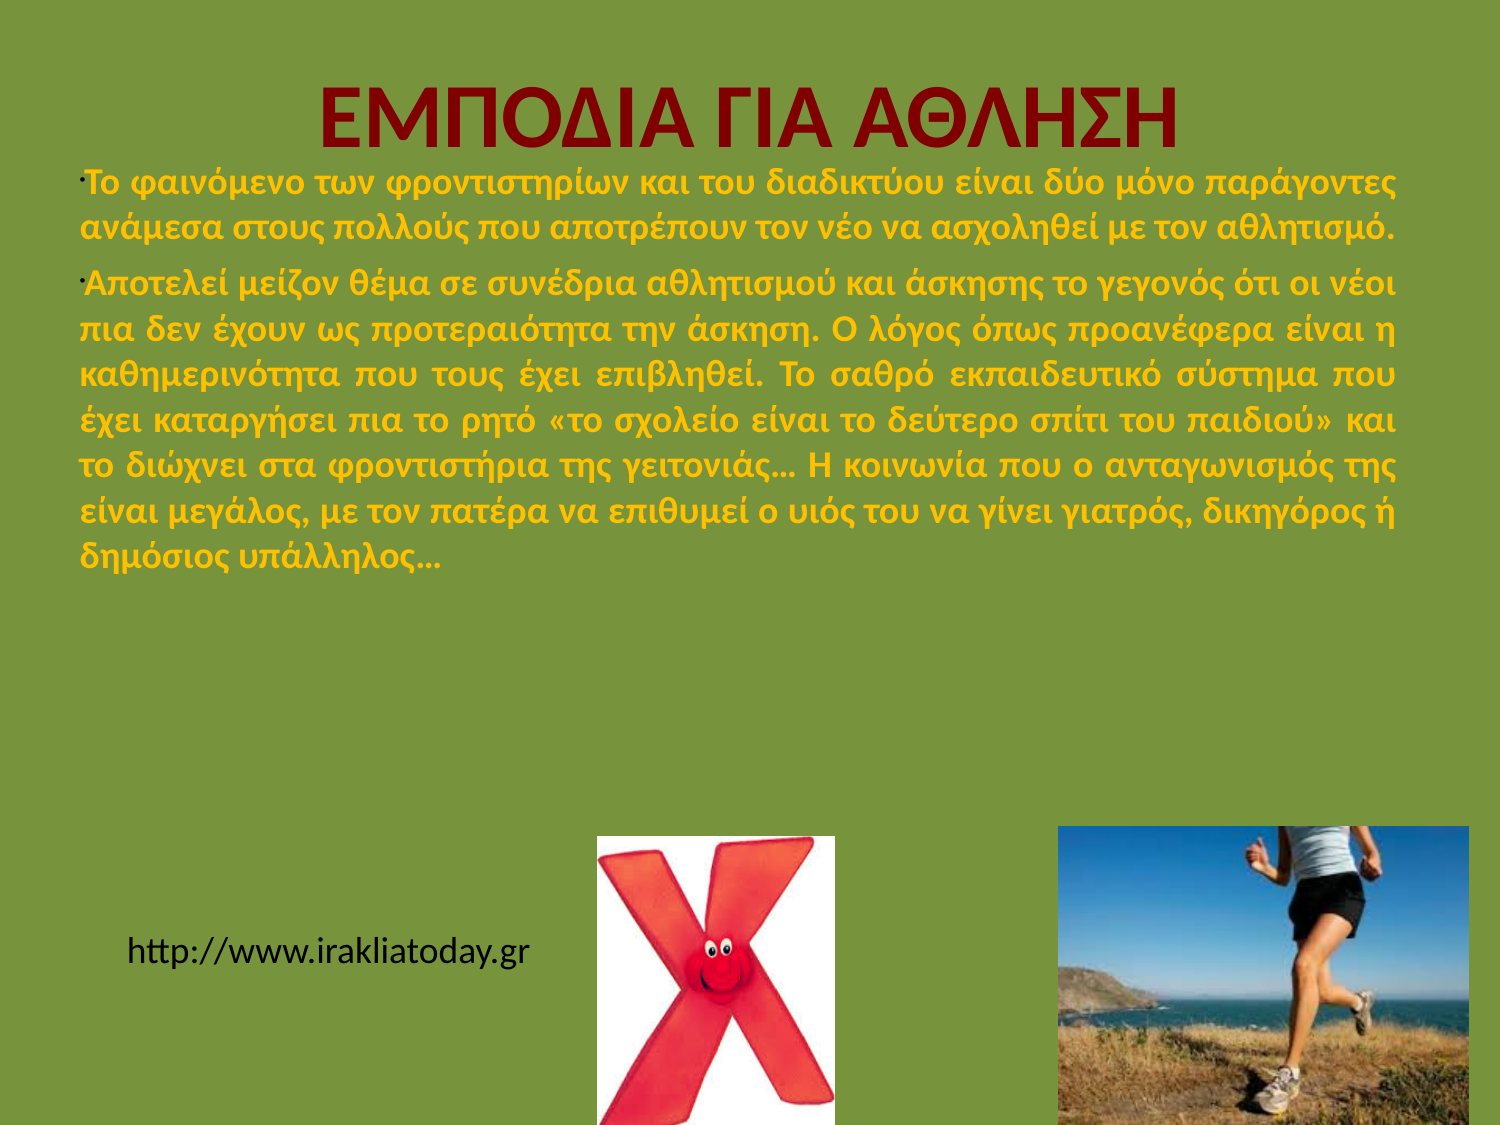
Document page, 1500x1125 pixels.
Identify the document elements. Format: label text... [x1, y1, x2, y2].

picture [597, 837, 835, 928]
picture [597, 989, 835, 1125]
list Το φαινόμενο των φροντιστηρίων και του διαδικτύου είναι δύο μόνο παράγοντες ανάμεσα στους πολλούς που αποτρέπουν τον νέο να ασχοληθεί με τον αθλητισμό. Αποτελεί μείζον θέμα σε συνέδρια αθλητισμού και άσκησης το γεγονός ότι οι νέοι πια δεν έχουν ως προτεραιότητα την άσκηση. Ο λόγος όπως προανέφερα είναι η καθημερινότητα που τους έχει επιβληθεί. Το σαθρό εκπαιδευτικό σύστημα που έχει καταργήσει πια το ρητό «το σχολείο είναι το δεύτερο σπίτι του παιδιού» και το διώχνει στα φροντιστήρια της γειτονιάς… Η κοινωνία που ο ανταγωνισμός της είναι μεγάλος, με τον πατέρα να επιθυμεί ο υιός του να γίνει γιατρός, δικηγόρος ή δημόσιος υπάλληλος… [64, 149, 1415, 634]
picture [1058, 826, 1469, 1125]
text_box http://www.irakliatoday.gr [112, 928, 1317, 989]
title ΕΜΠΟΔΙΑ ΓΙΑ ΑΘΛΗΣΗ [75, 45, 1425, 176]
